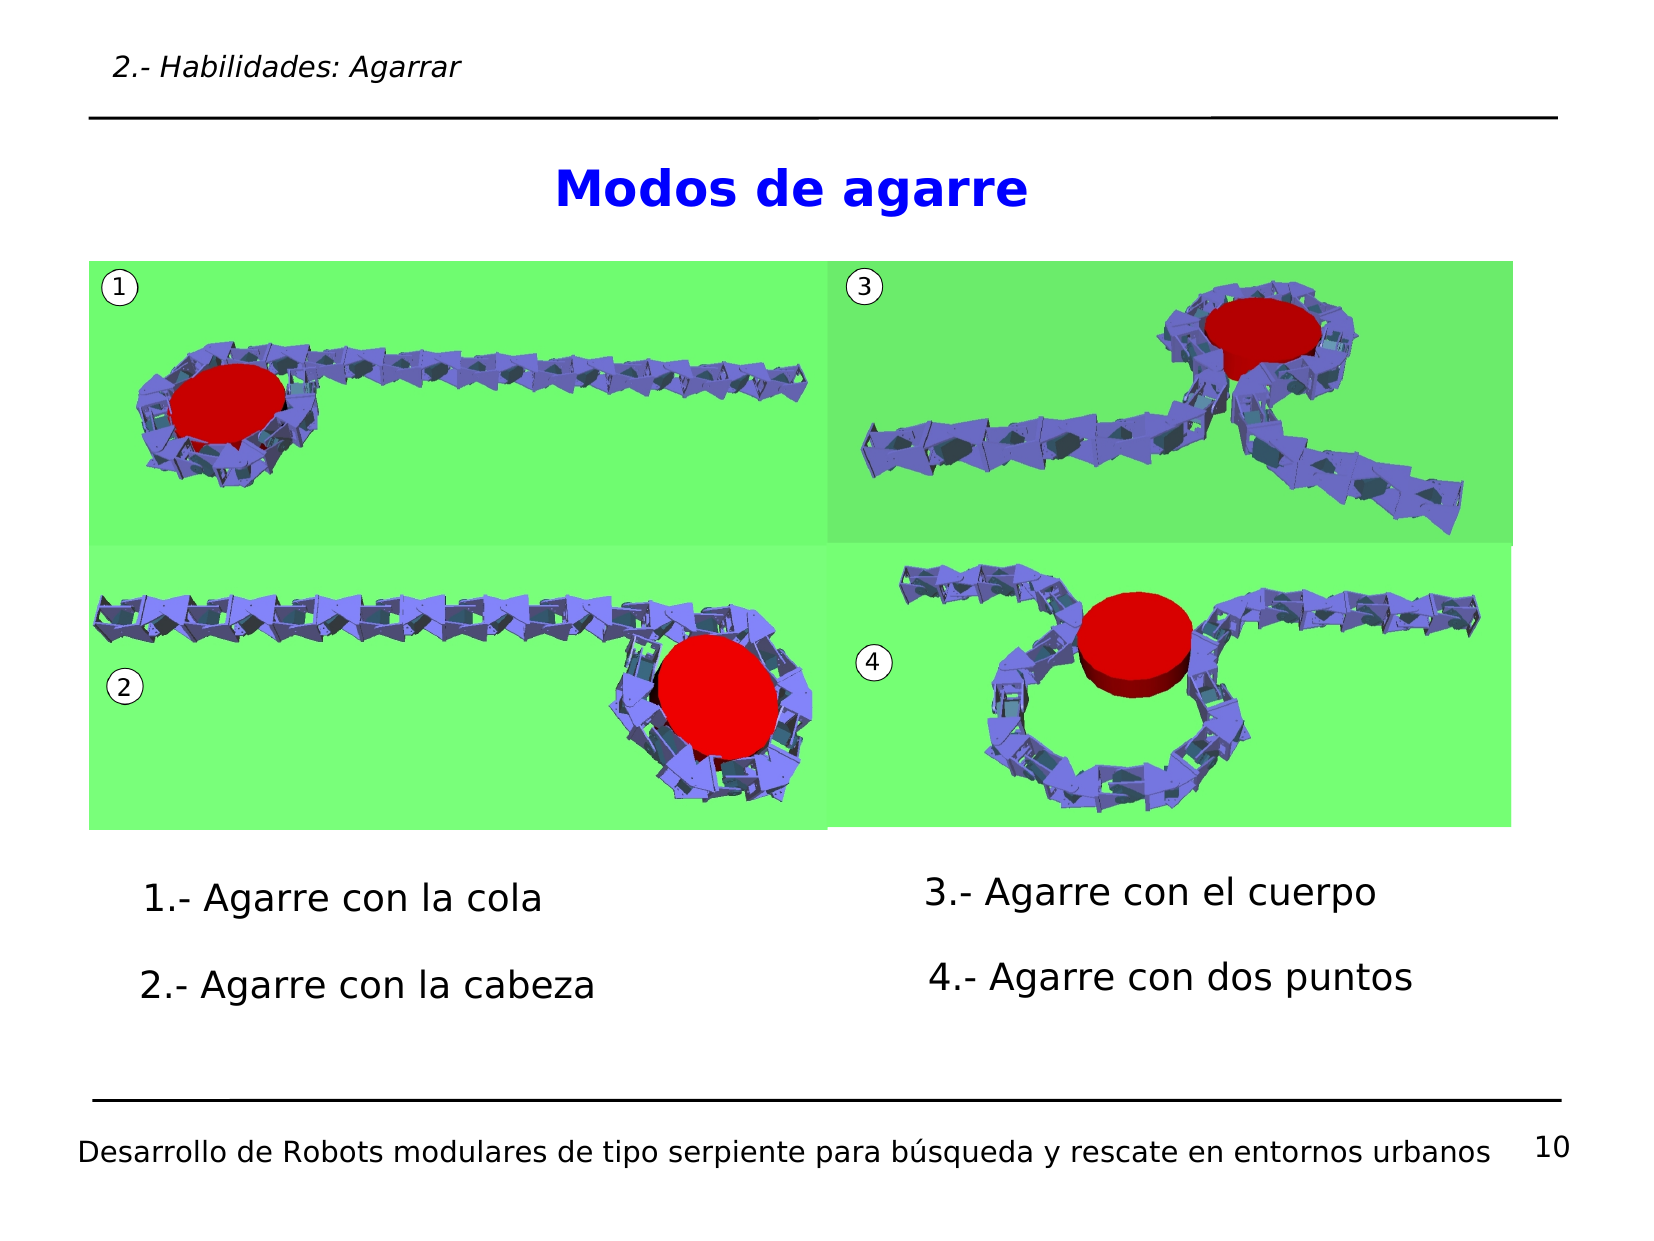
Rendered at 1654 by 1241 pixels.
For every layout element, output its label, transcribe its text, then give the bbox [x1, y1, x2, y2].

text_box 1.- Agarre con la cola [115, 869, 559, 928]
text_box 2.- Habilidades: Agarrar [97, 42, 476, 93]
text_box Modos de agarre [539, 152, 1045, 226]
text_box 2.- Agarre con la cabeza [112, 956, 612, 1015]
text_box Desarrollo de Robots modulares de tipo serpiente para búsqueda y rescate en entornos urbanos [62, 1128, 1508, 1178]
picture [89, 261, 1513, 830]
text_box 3.- Agarre con el cuerpo [896, 863, 1393, 922]
text_box 4.- Agarre con dos puntos [901, 948, 1429, 1007]
